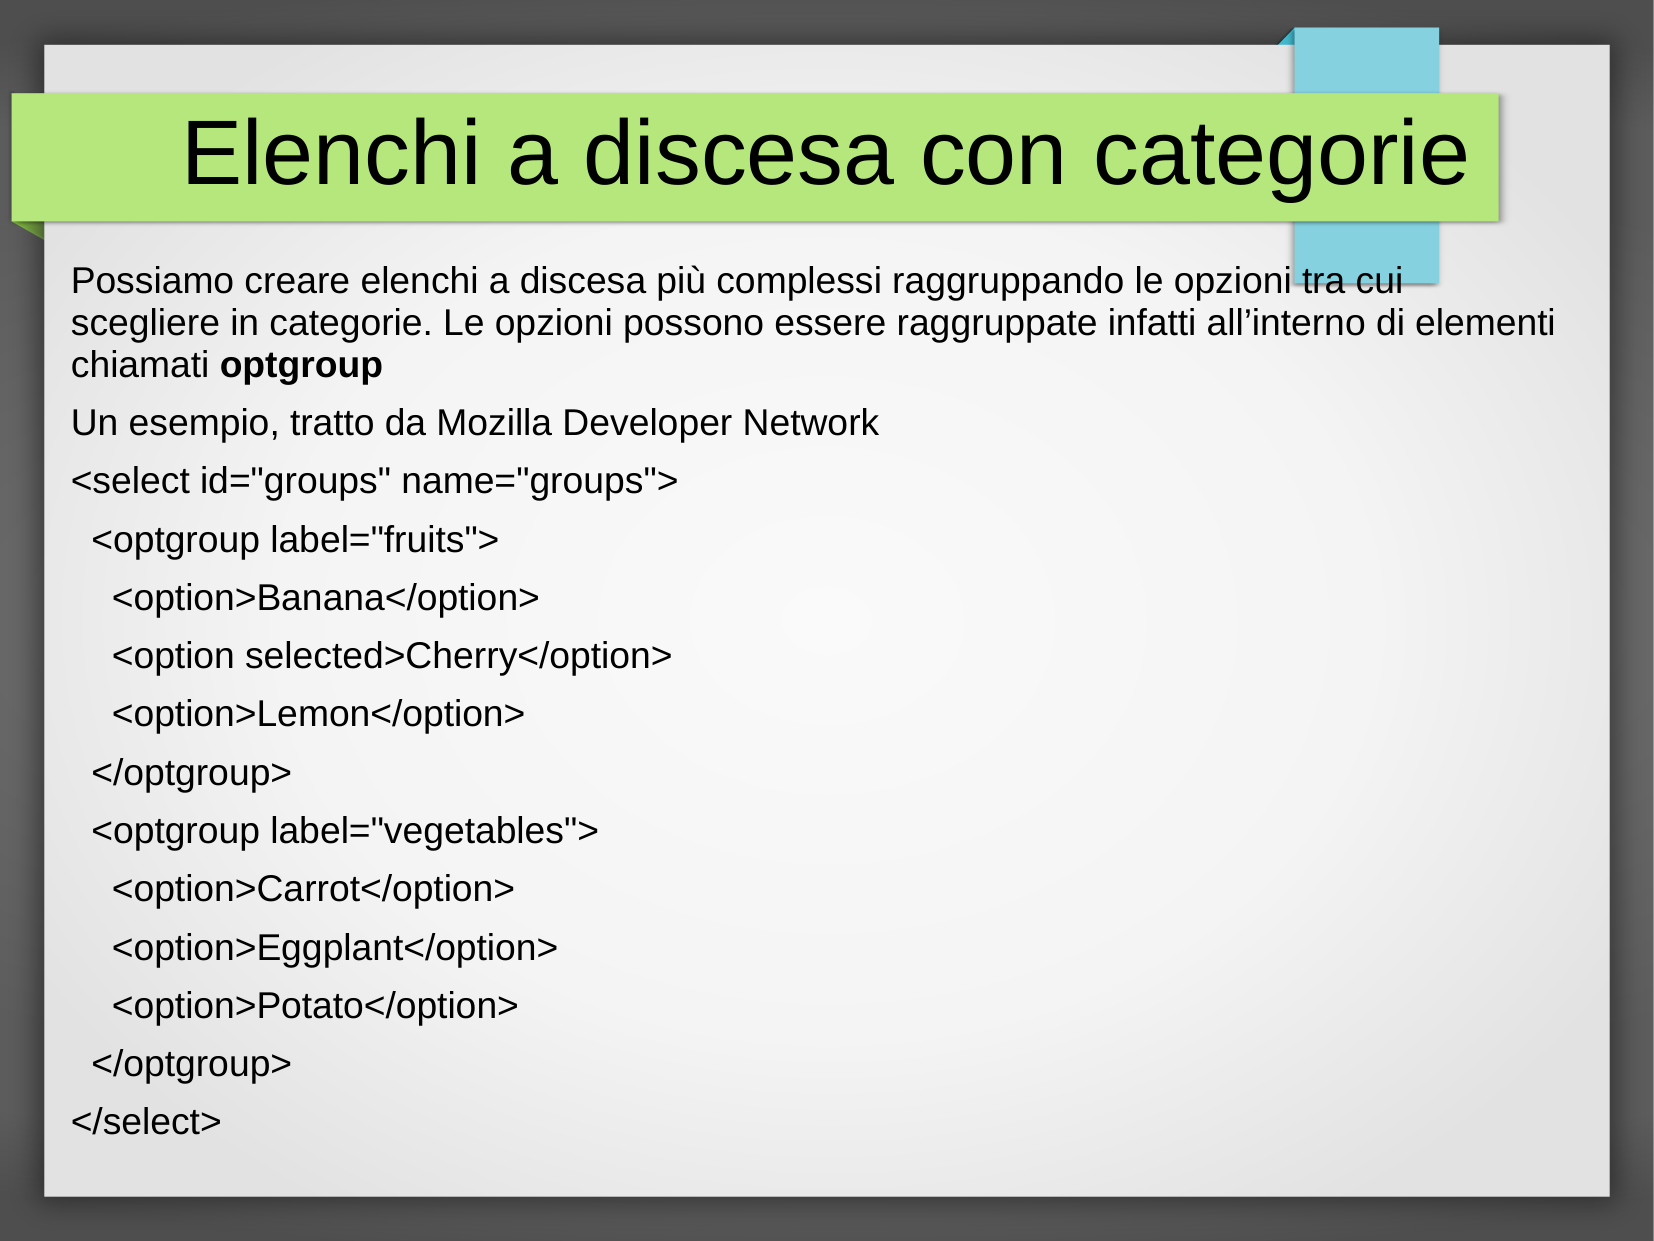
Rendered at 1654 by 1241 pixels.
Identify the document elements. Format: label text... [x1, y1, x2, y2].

list Possiamo creare elenchi a discesa più complessi raggruppando le opzioni tra cui scegliere in categorie. Le opzioni possono essere raggruppate infatti all’interno di elementi chiamati optgroup Un esempio, tratto da Mozilla Developer Network <select id="groups" name="groups"> <optgroup label="fruits"> <option>Banana</option> <option selected>Cherry</option> <option>Lemon</option> </optgroup> <optgroup label="vegetables"> <option>Carrot</option> <option>Eggplant</option> <option>Potato</option> </optgroup> </select> [70, 259, 1560, 1151]
title Elenchi a discesa con categorie [82, 49, 1571, 257]
picture [0, 0, 1654, 1241]
